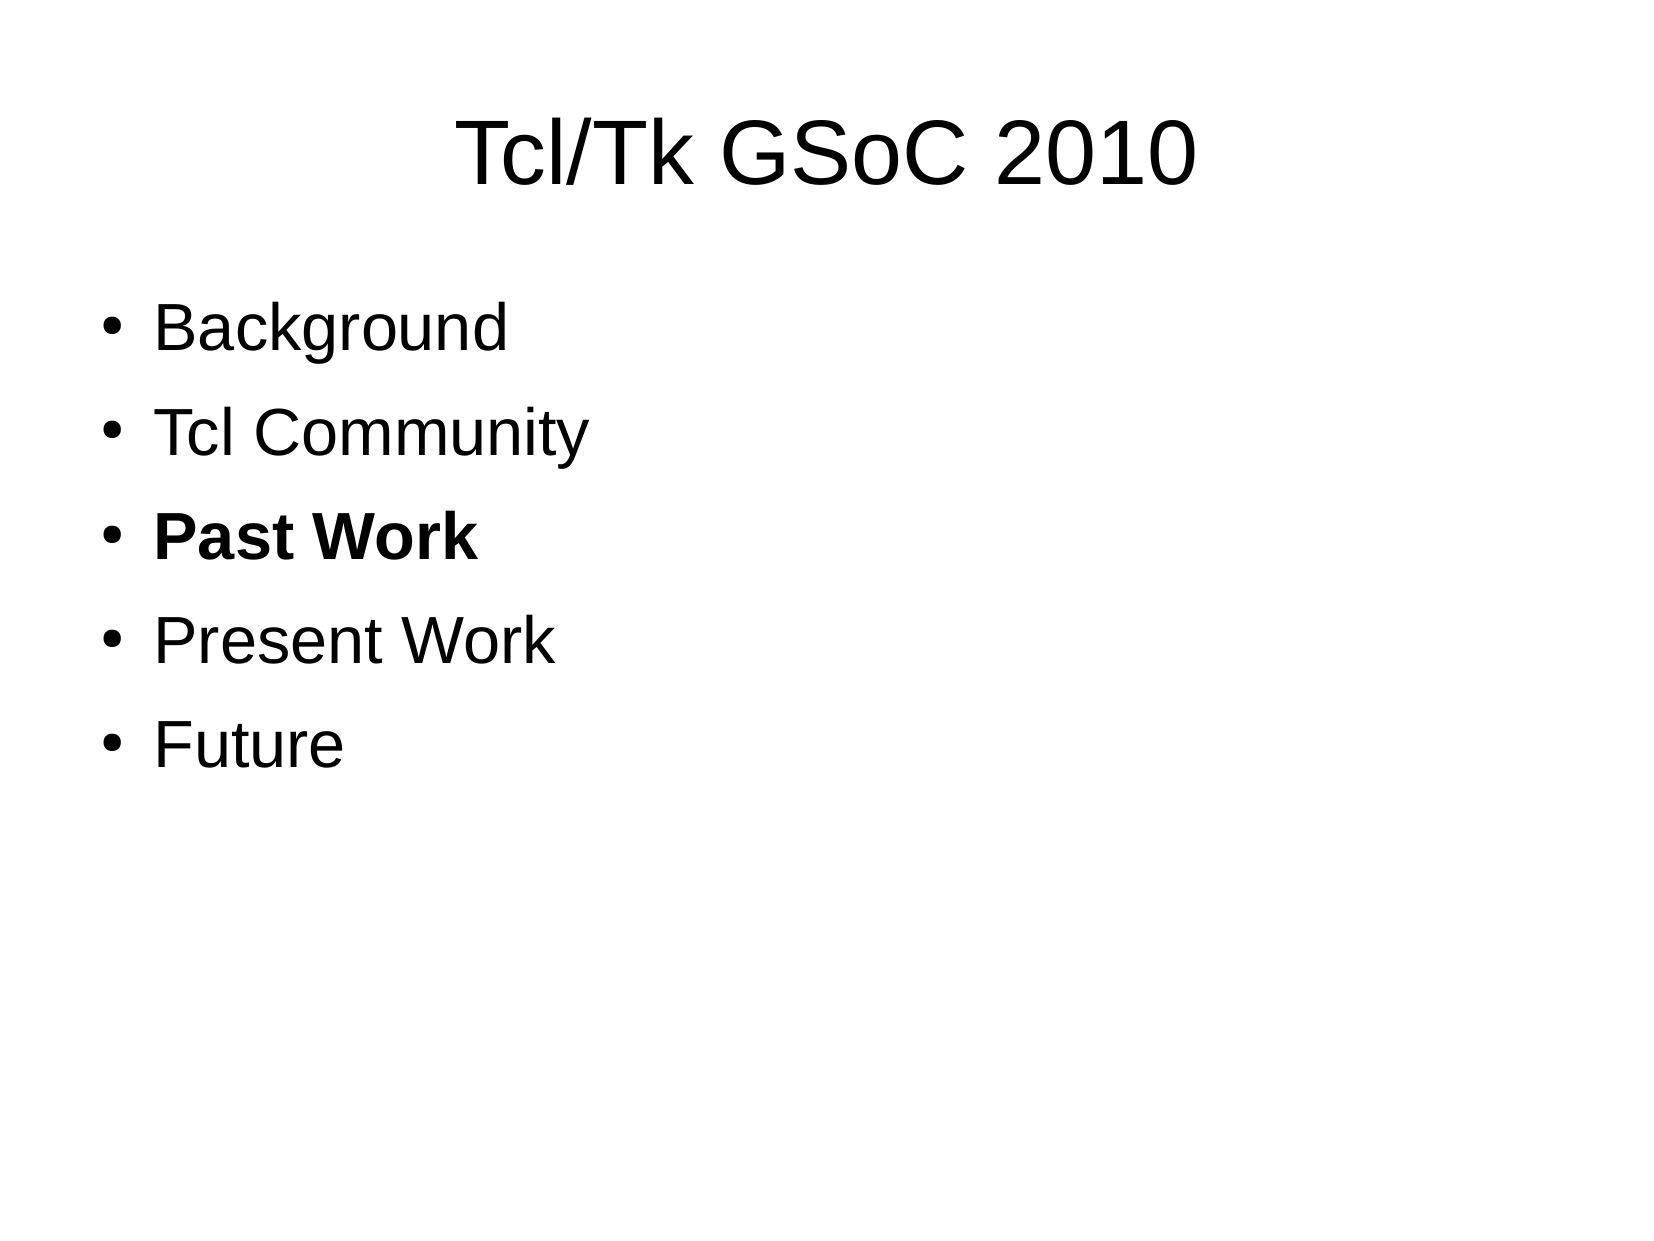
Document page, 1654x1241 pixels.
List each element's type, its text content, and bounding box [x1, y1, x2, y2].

list Background Tcl Community Past Work Present Work Future [82, 290, 1571, 1094]
title Tcl/Tk GSoC 2010 [82, 56, 1571, 250]
